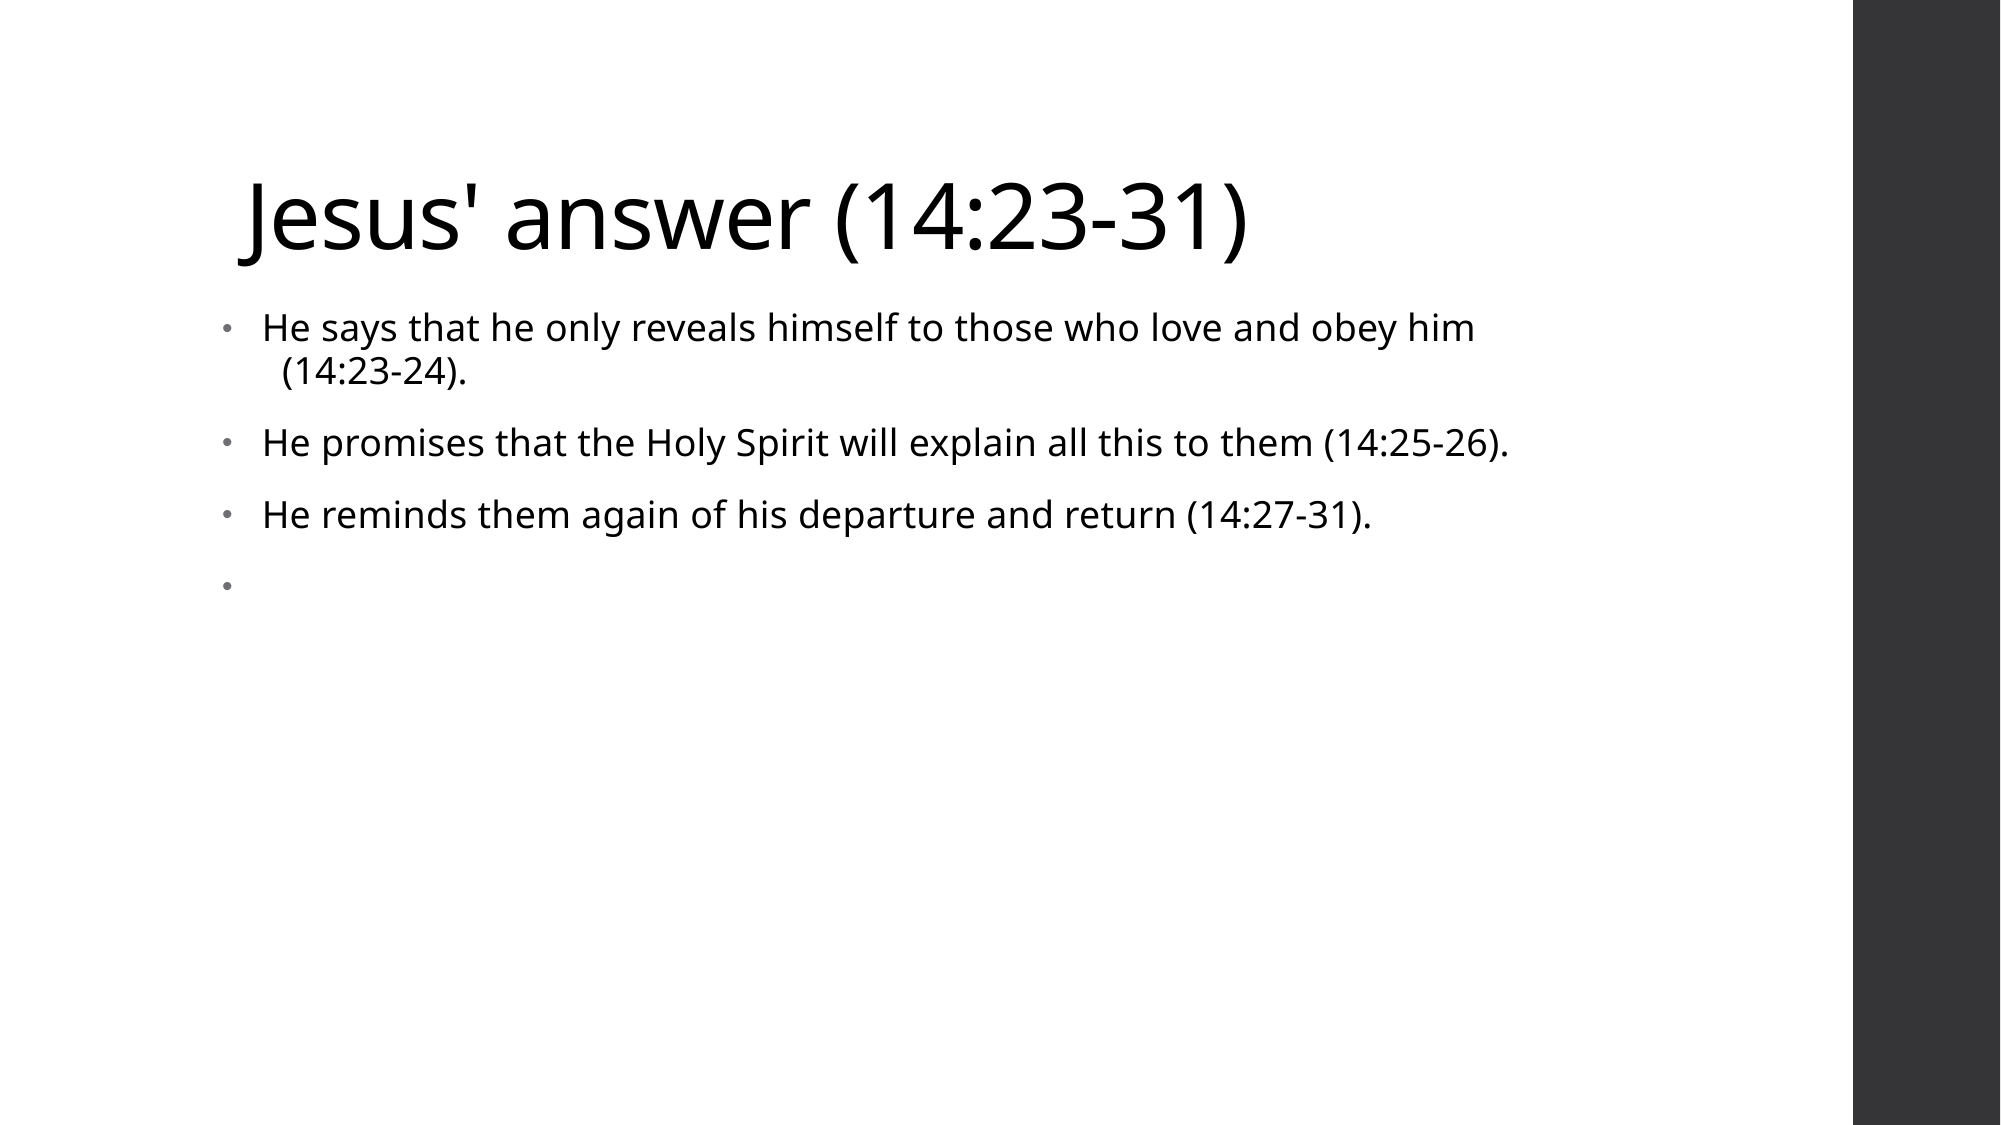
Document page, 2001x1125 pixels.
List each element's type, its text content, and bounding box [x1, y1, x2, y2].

list He says that he only reveals himself to those who love and obey him (14:23-24). He promises that the Holy Spirit will explain all this to them (14:25-26). He reminds them again of his departure and return (14:27-31). [206, 299, 1617, 1014]
title Jesus' answer (14:23-31) [206, 60, 1797, 278]
